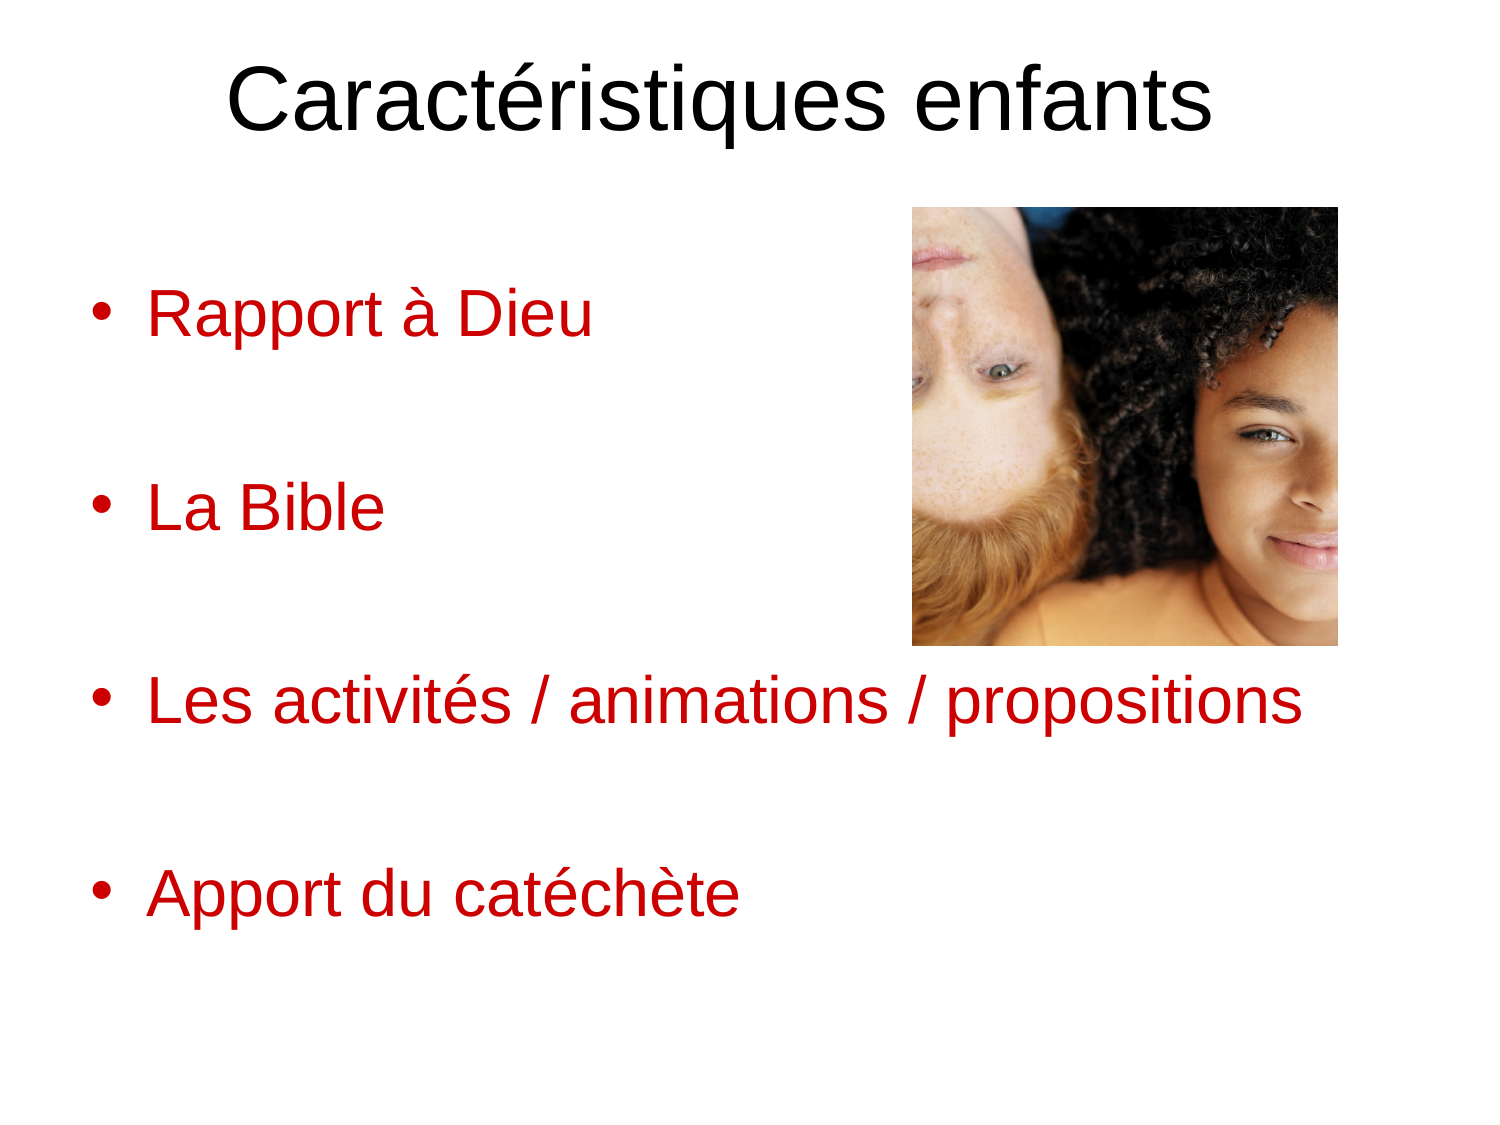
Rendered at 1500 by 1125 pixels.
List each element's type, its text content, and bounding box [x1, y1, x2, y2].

title Caractéristiques enfants [147, 0, 1294, 188]
list Rapport à Dieu La Bible Les activités / animations / propositions Apport du catéchète [75, 262, 1426, 1005]
picture [912, 207, 1338, 646]
